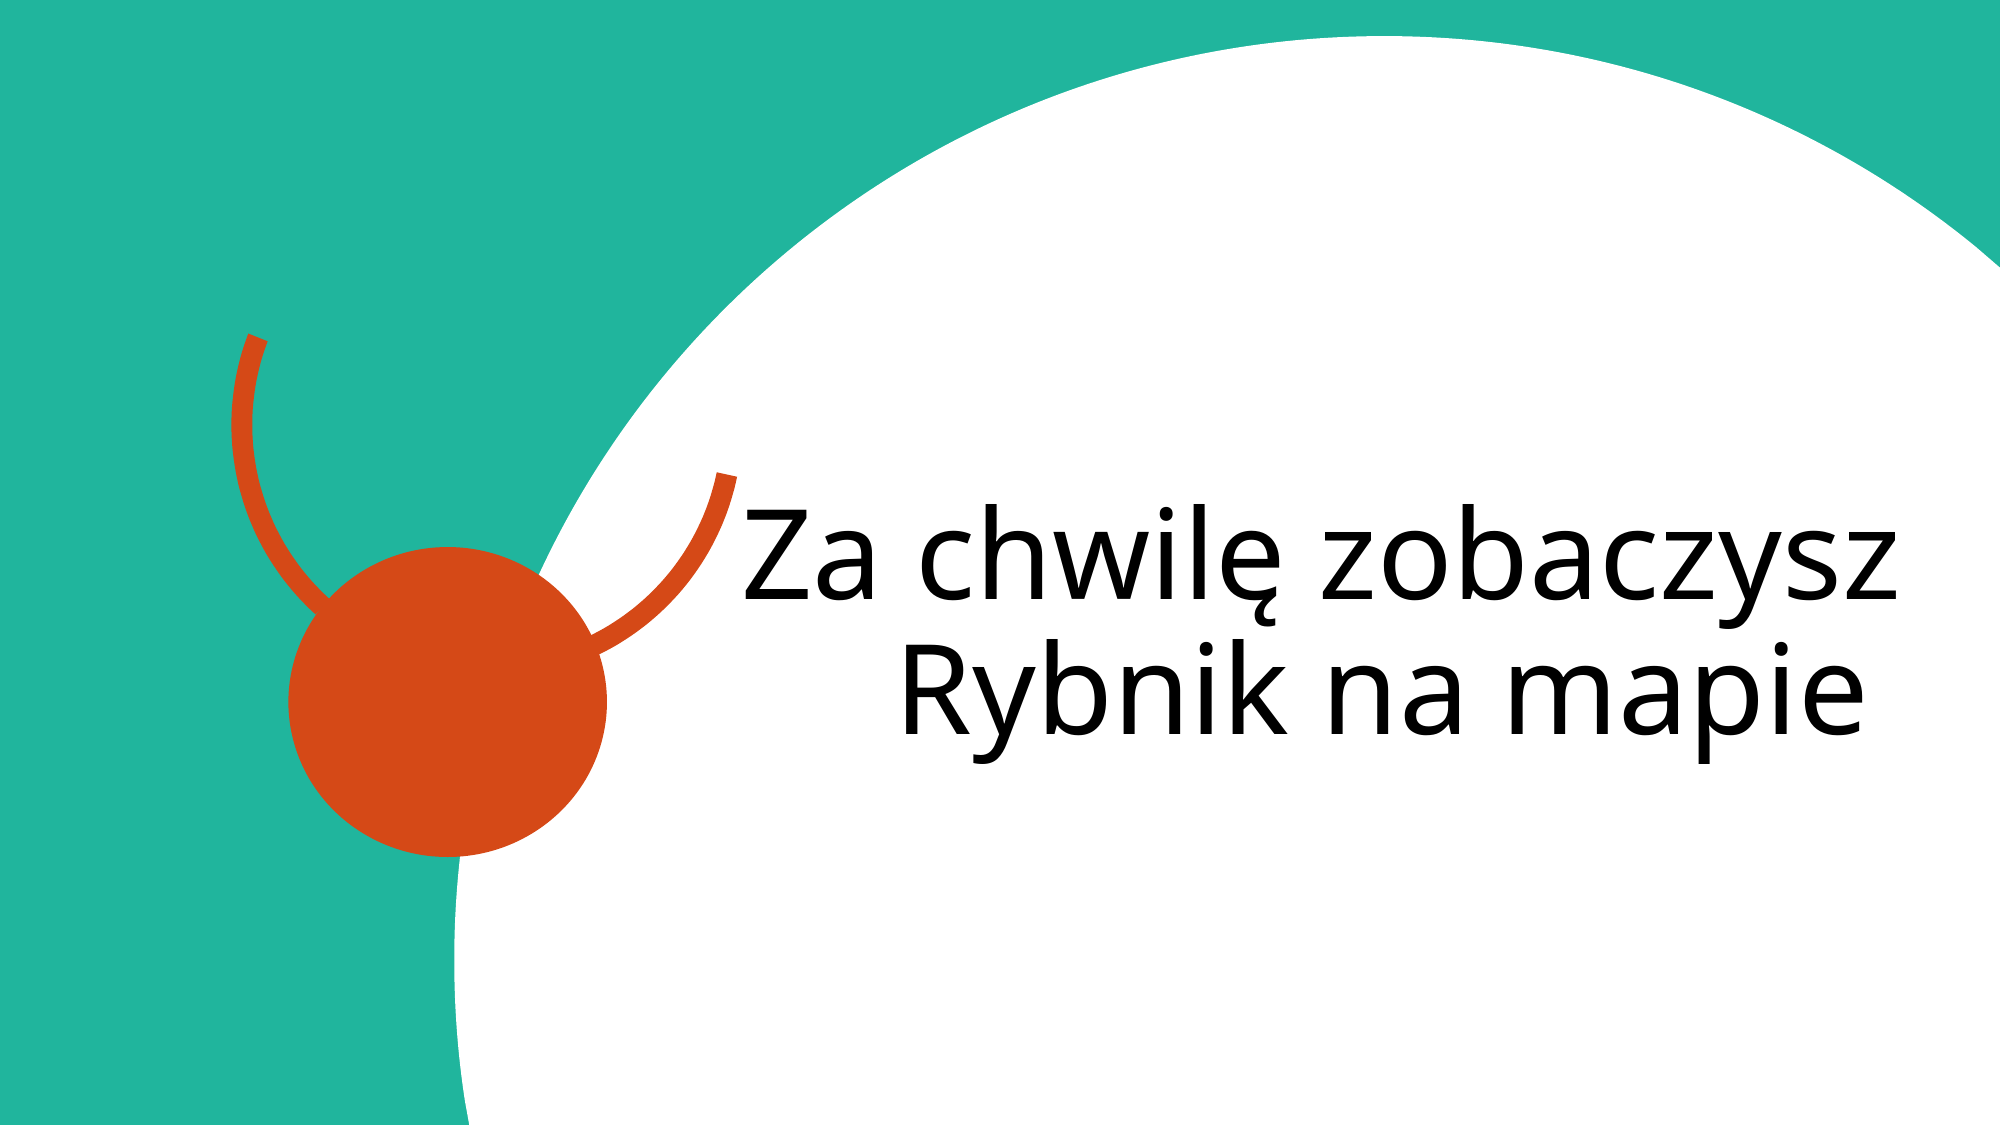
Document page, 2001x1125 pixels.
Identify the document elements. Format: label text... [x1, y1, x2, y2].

title Za chwilę zobaczysz Rybnik na mapie [662, 318, 1917, 770]
text_box [0, 0, 2000, 1125]
